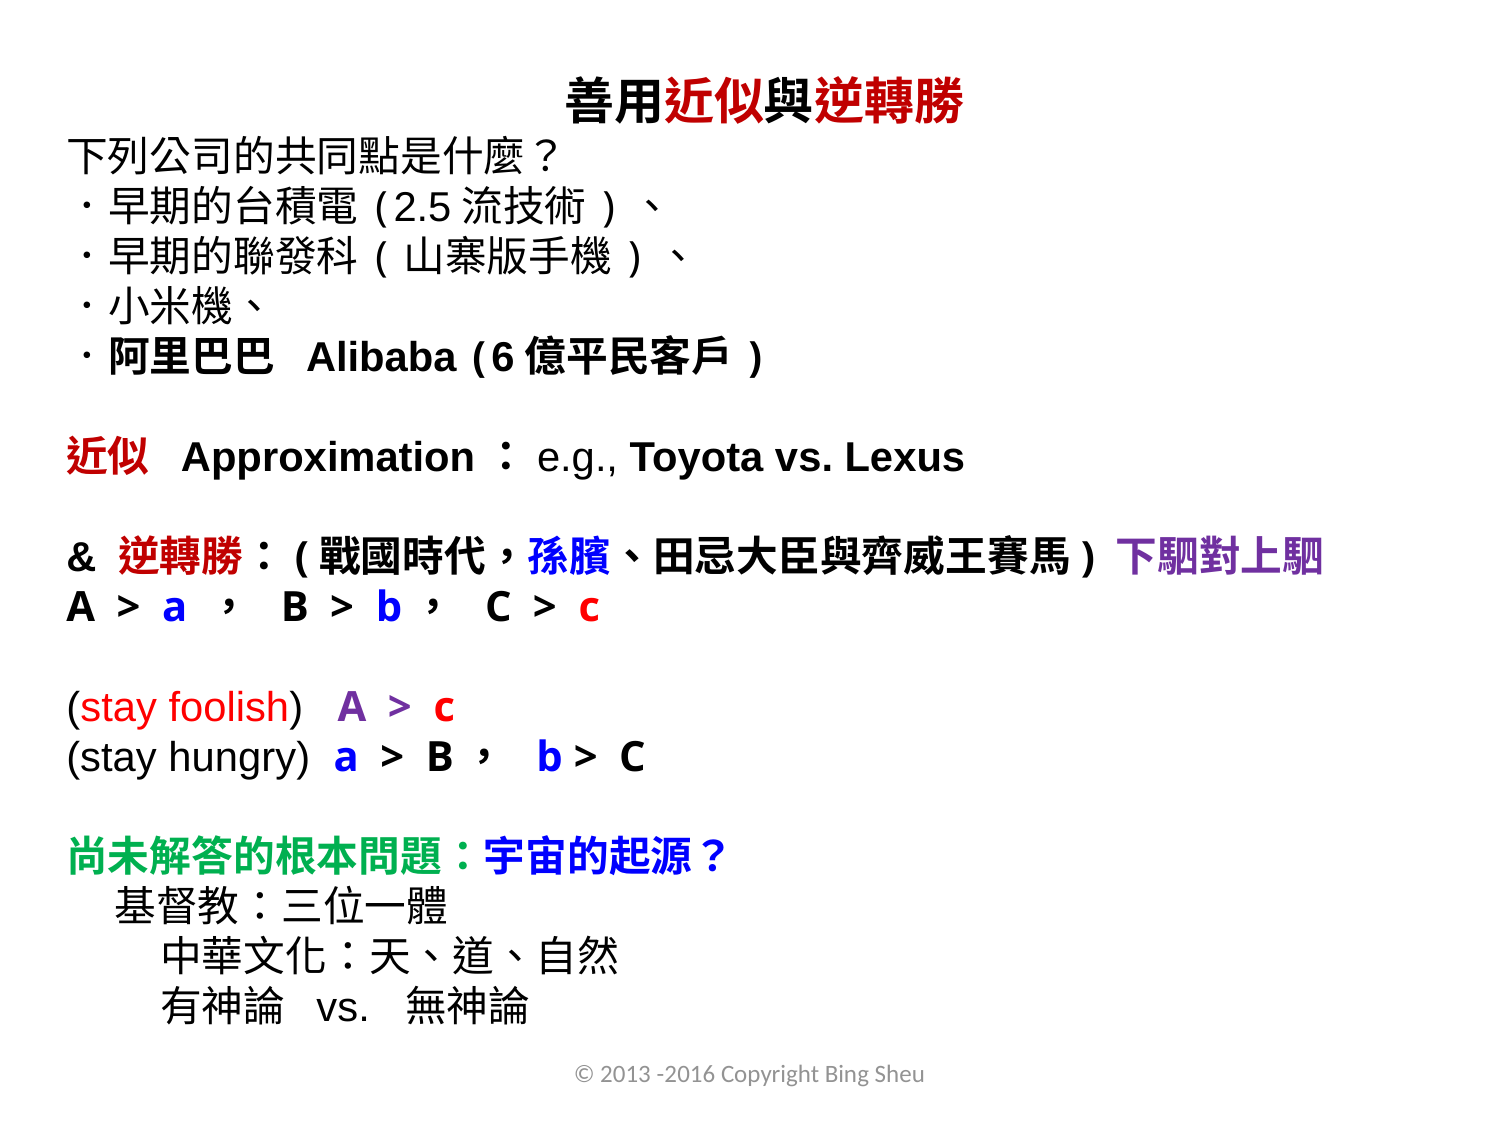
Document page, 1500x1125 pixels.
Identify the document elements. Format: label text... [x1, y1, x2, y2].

text_box 善用近似與逆轉勝 下列公司的共同點是什麼？ ．早期的台積電(2.5流技術)、 ．早期的聯發科(山寨版手機)、 ．小米機、 ．阿里巴巴 Alibaba (6億平民客戶) 近似 Approximation：e.g., Toyota vs. Lexus & 逆轉勝：(戰國時代，孫臏、田忌大臣與齊威王賽馬) 下駟對上駟 A > a ， B > b， C > c (stay foolish) A > c (stay hungry) a > B， b > C 尚未解答的根本問題：宇宙的起源？ 基督教：三位一體 中華文化：天、道、自然 有神論 vs. 無神論 [51, 62, 1477, 1038]
footer © 2013 -2016 Copyright Bing Sheu [512, 1042, 988, 1103]
